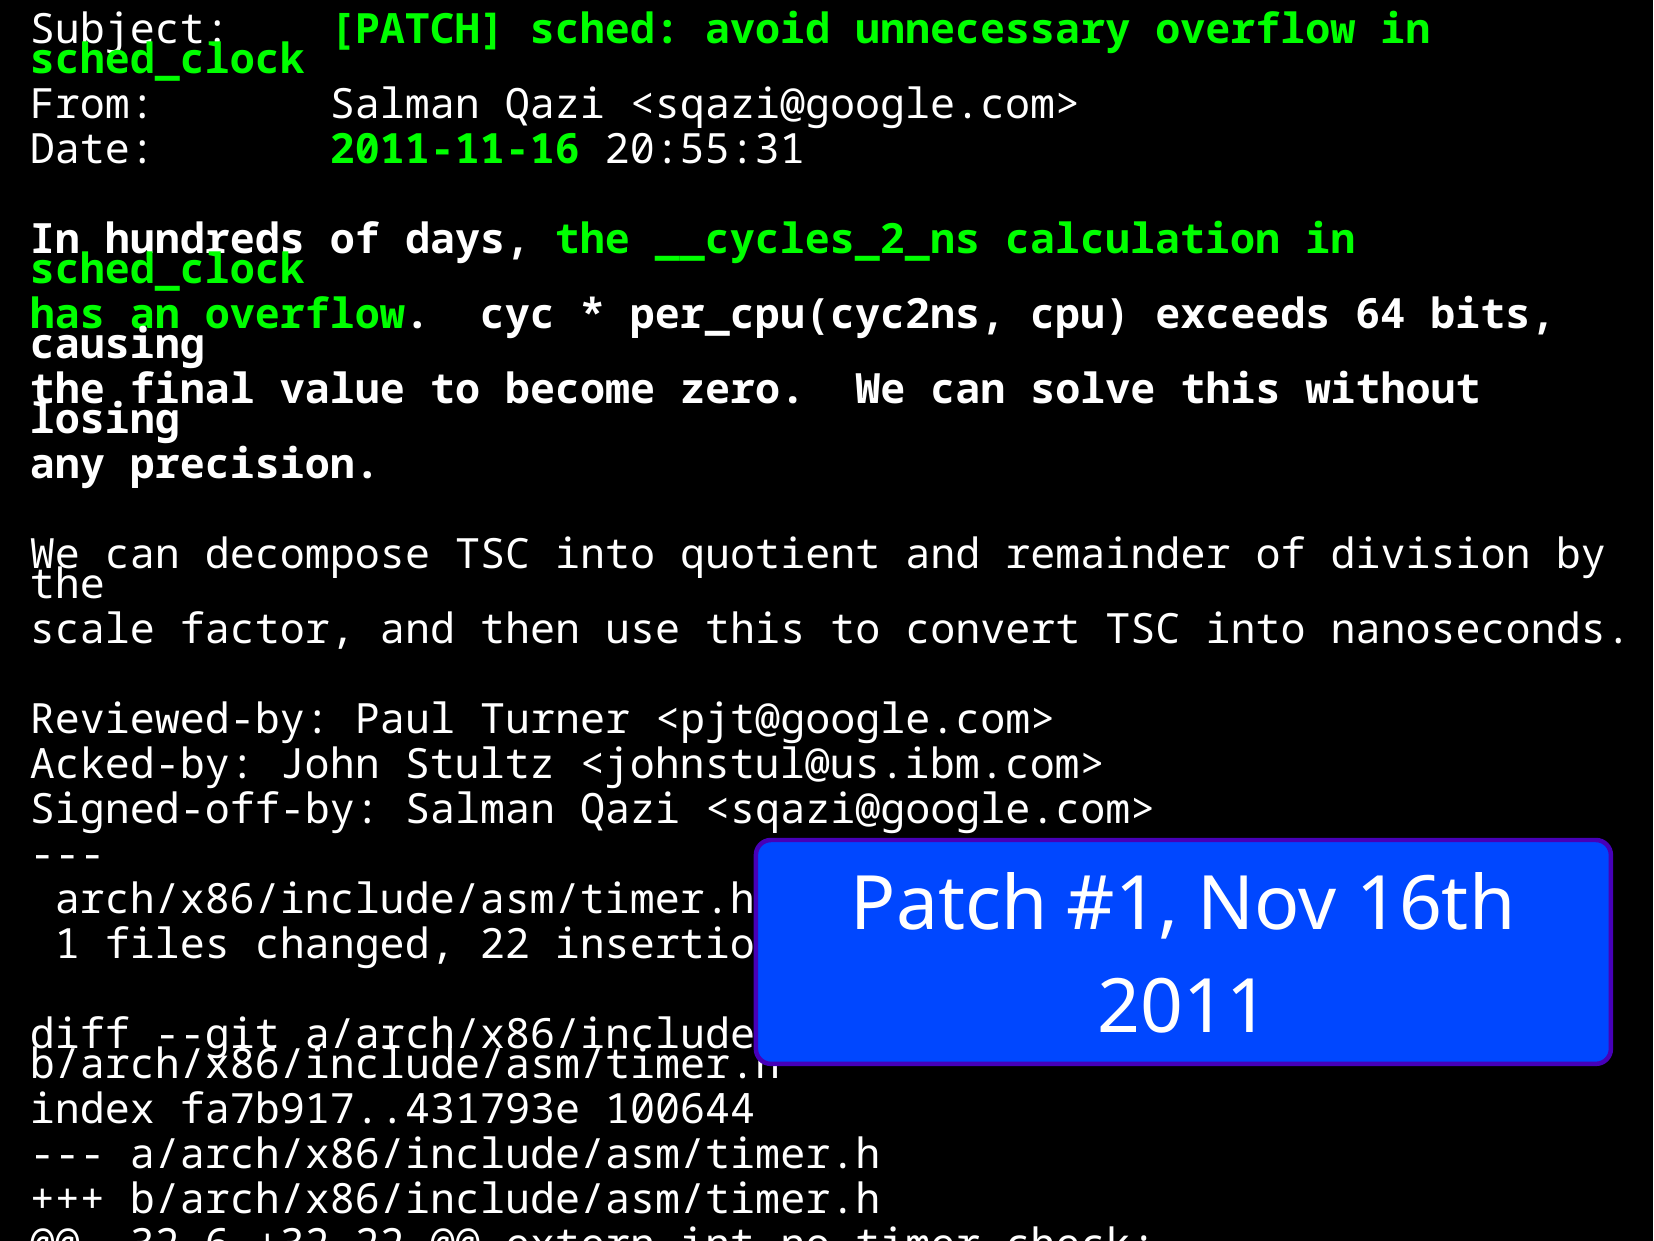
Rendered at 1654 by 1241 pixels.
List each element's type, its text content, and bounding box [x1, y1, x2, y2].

text_box Patch #1, Nov 16th 2011 [755, 840, 1611, 991]
text_box Subject: [PATCH] sched: avoid unnecessary overflow in sched_clock From: Salman Qazi <sqazi@google.com> Date: 2011-11-16 20:55:31 In hundreds of days, the __cycles_2_ns calculation in sched_clock has an overflow. cyc * per_cpu(cyc2ns, cpu) exceeds 64 bits, causing the final value to become zero. We can solve this without losing any precision. We can decompose TSC into quotient and remainder of division by the scale factor, and then use this to convert TSC into nanoseconds. Reviewed-by: Paul Turner <pjt@google.com> Acked-by: John Stultz <johnstul@us.ibm.com> Signed-off-by: Salman Qazi <sqazi@google.com> --- arch/x86/include/asm/timer.h | 23 ++++++++++++++++++++++- 1 files changed, 22 insertions(+), 1 deletions(-) diff --git a/arch/x86/include/asm/timer.h b/arch/x86/include/asm/timer.h index fa7b917..431793e 100644 --- a/arch/x86/include/asm/timer.h +++ b/arch/x86/include/asm/timer.h @@ -32,6 +32,22 @@ extern int no_timer_check; * (mathieu.desnoyers@polymtl.ca) * * -johnstul@us.ibm.com "math is hard, lets go shopping!" [15, 18, 1653, 1241]
